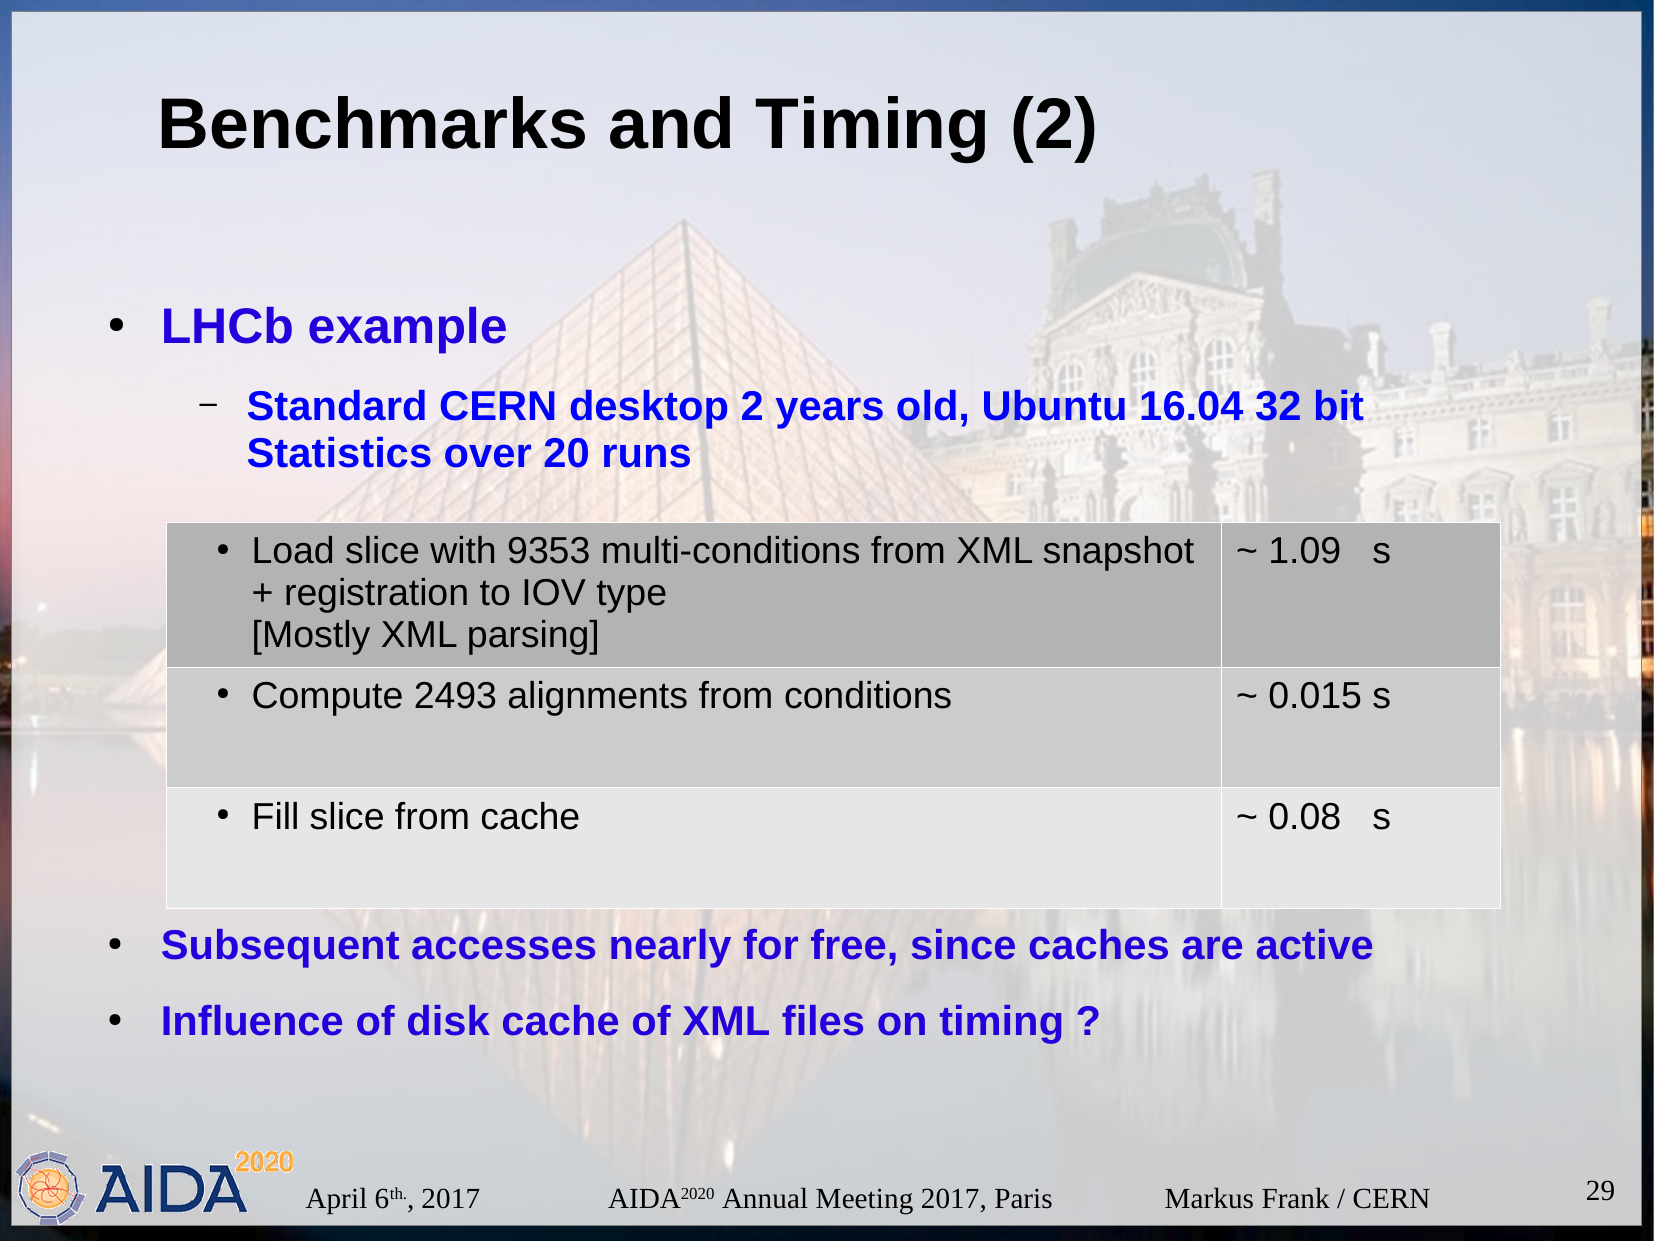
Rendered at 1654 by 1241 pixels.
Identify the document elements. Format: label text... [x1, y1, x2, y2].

table_cell Compute 2493 alignments from conditions [167, 668, 1221, 787]
picture [0, 0, 1654, 1241]
list LHCb example Standard CERN desktop 2 years old, Ubuntu 16.04 32 bit Statistics over 20 runs Subsequent accesses nearly for free, since caches are active Influence of disk cache of XML files on timing ? [90, 297, 1546, 1045]
table_cell ~ 0.08 s [1222, 788, 1500, 908]
table_header ~ 1.09 s [1222, 523, 1500, 667]
table_cell Fill slice from cache [167, 788, 1221, 908]
table_cell ~ 0.015 s [1222, 668, 1500, 787]
table_header Load slice with 9353 multi-conditions from XML snapshot + registration to IOV type [Mostly XML parsing] [167, 523, 1221, 667]
title Benchmarks and Timing (2) [82, 19, 1536, 227]
